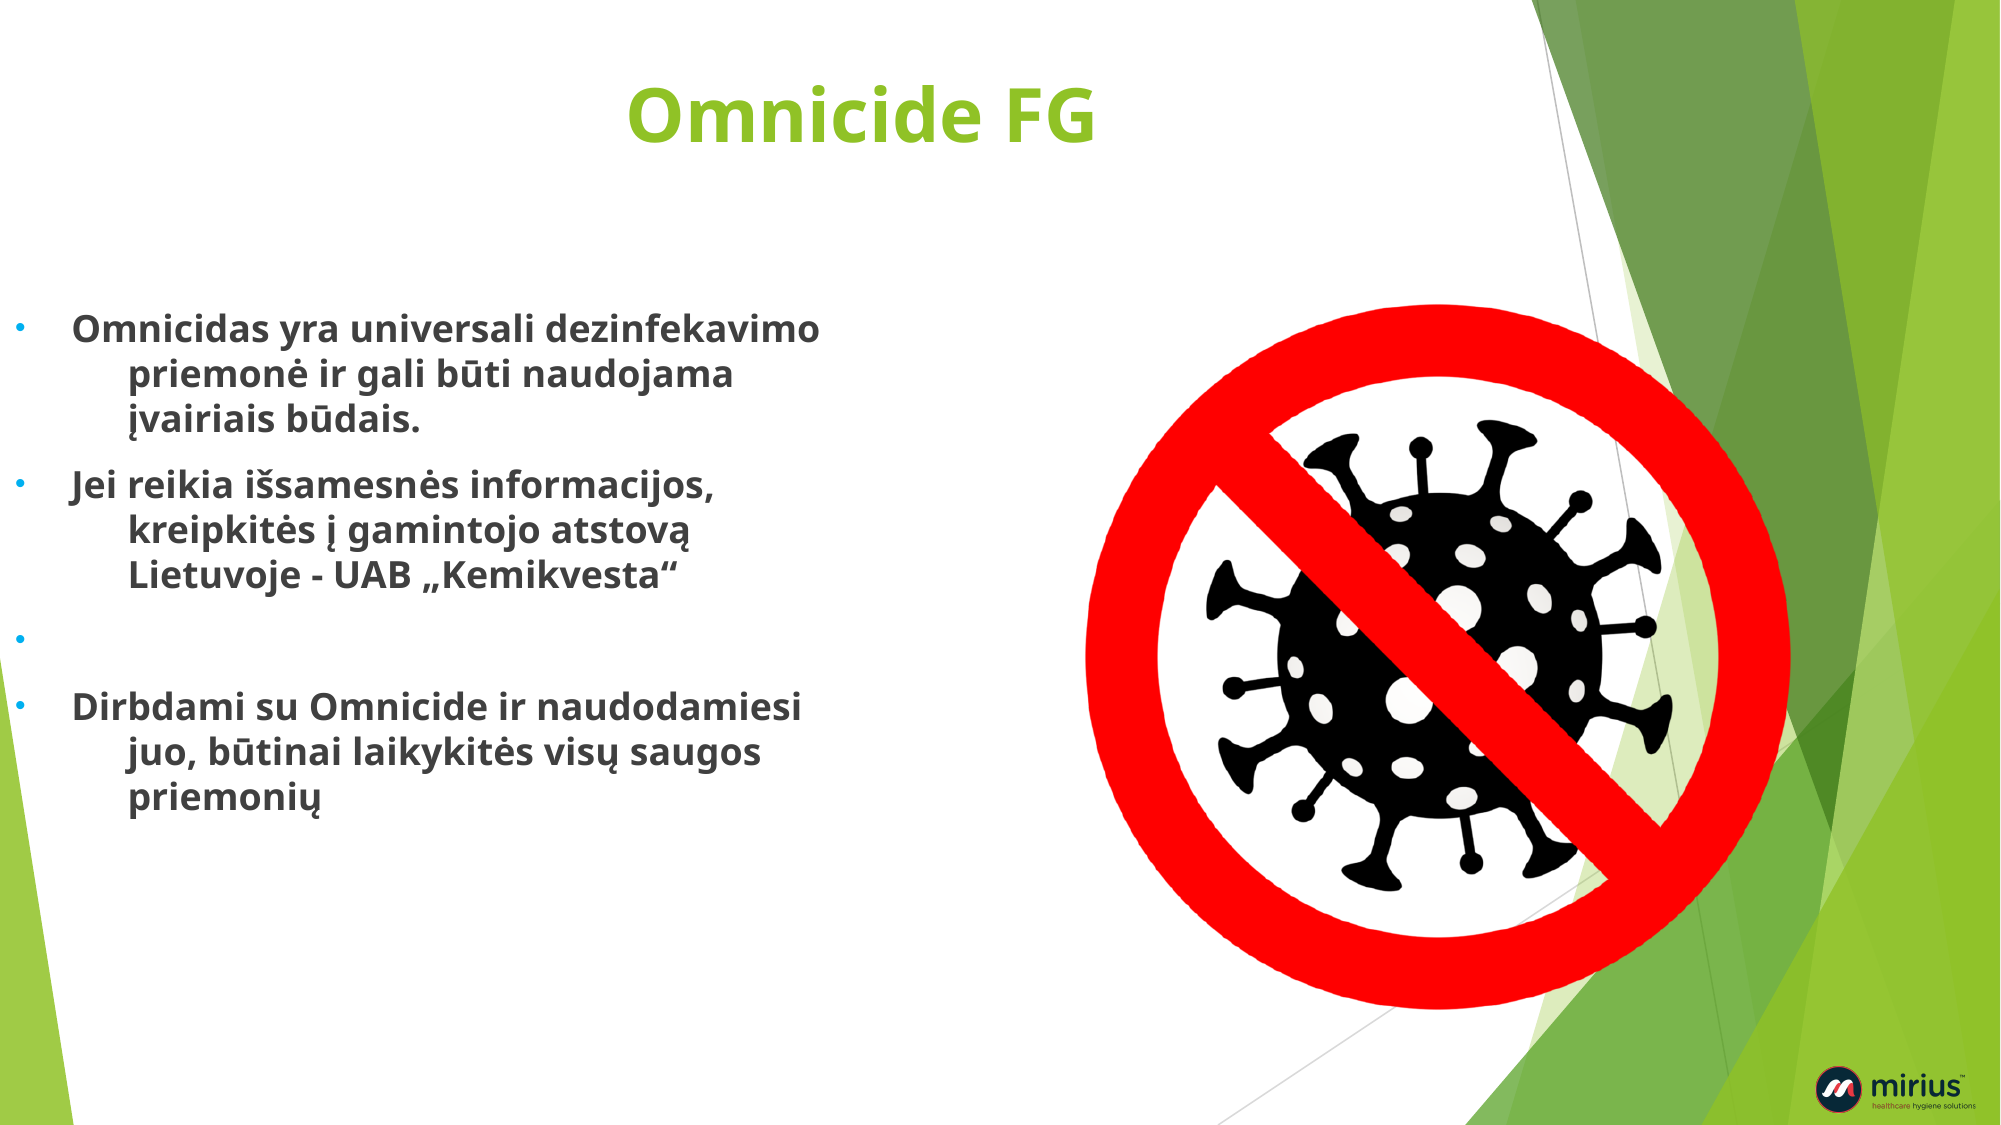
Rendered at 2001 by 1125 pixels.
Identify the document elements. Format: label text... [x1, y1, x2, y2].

list Omnicidas yra universali dezinfekavimo priemonė ir gali būti naudojama įvairiais būdais. Jei reikia išsamesnės informacijos, kreipkitės į gamintojo atstovą Lietuvoje - UAB „Kemikvesta“ Dirbdami su Omnicide ir naudodamiesi juo, būtinai laikykitės visų saugos priemonių [0, 297, 850, 1012]
picture [1813, 1065, 1978, 1114]
picture [1080, 299, 1795, 1014]
title Omnicide FG [0, 59, 1726, 278]
